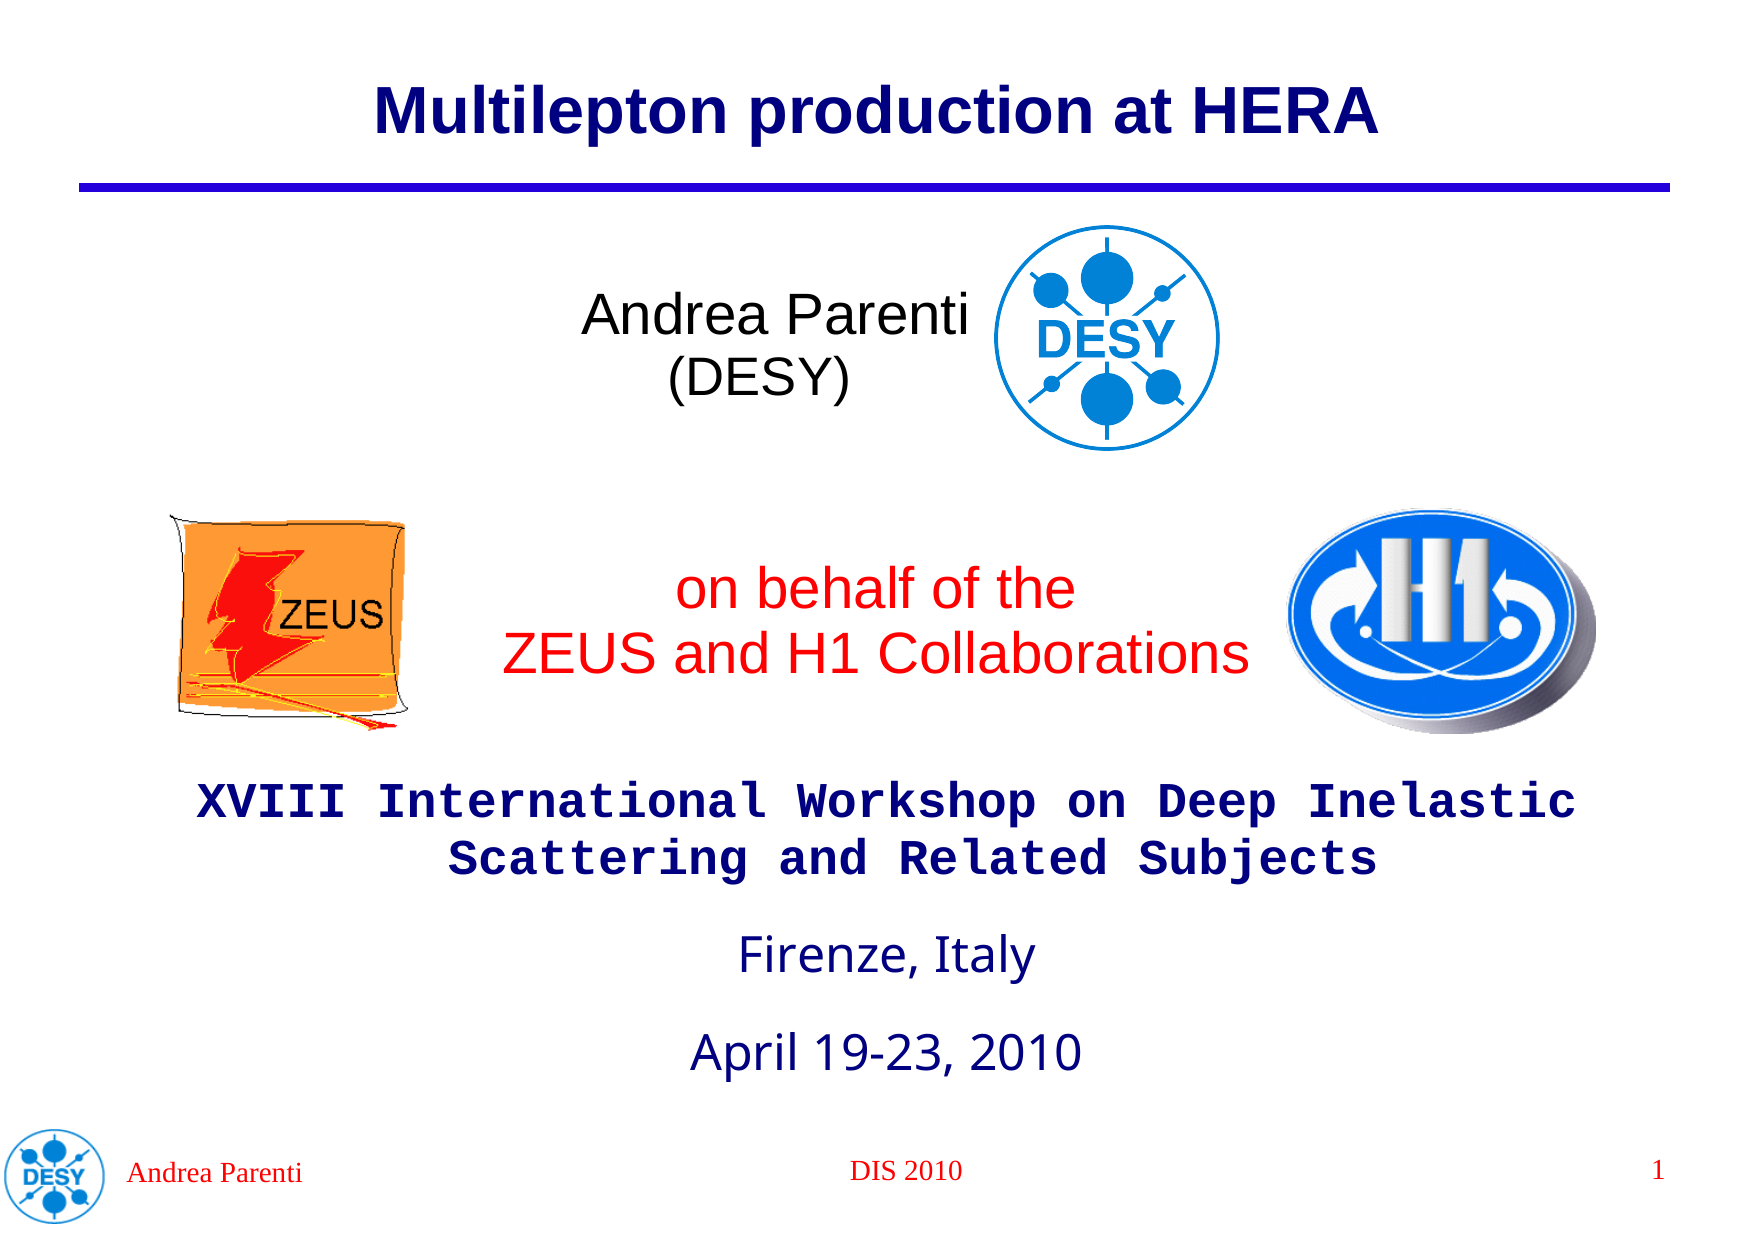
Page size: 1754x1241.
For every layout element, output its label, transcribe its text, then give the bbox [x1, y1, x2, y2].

text_box on behalf of the ZEUS and H1 Collaborations [488, 548, 1266, 694]
picture [3, 1129, 106, 1224]
picture [994, 225, 1220, 451]
picture [150, 508, 429, 734]
picture [1286, 508, 1596, 734]
title Multilepton production at HERA [2, 41, 1754, 180]
text_box Andrea Parenti (DESY) [533, 274, 994, 415]
list XVIII International Workshop on Deep Inelastic Scattering and Related Subjects Firenze, Italy April 19-23, 2010 [64, 776, 1691, 1063]
